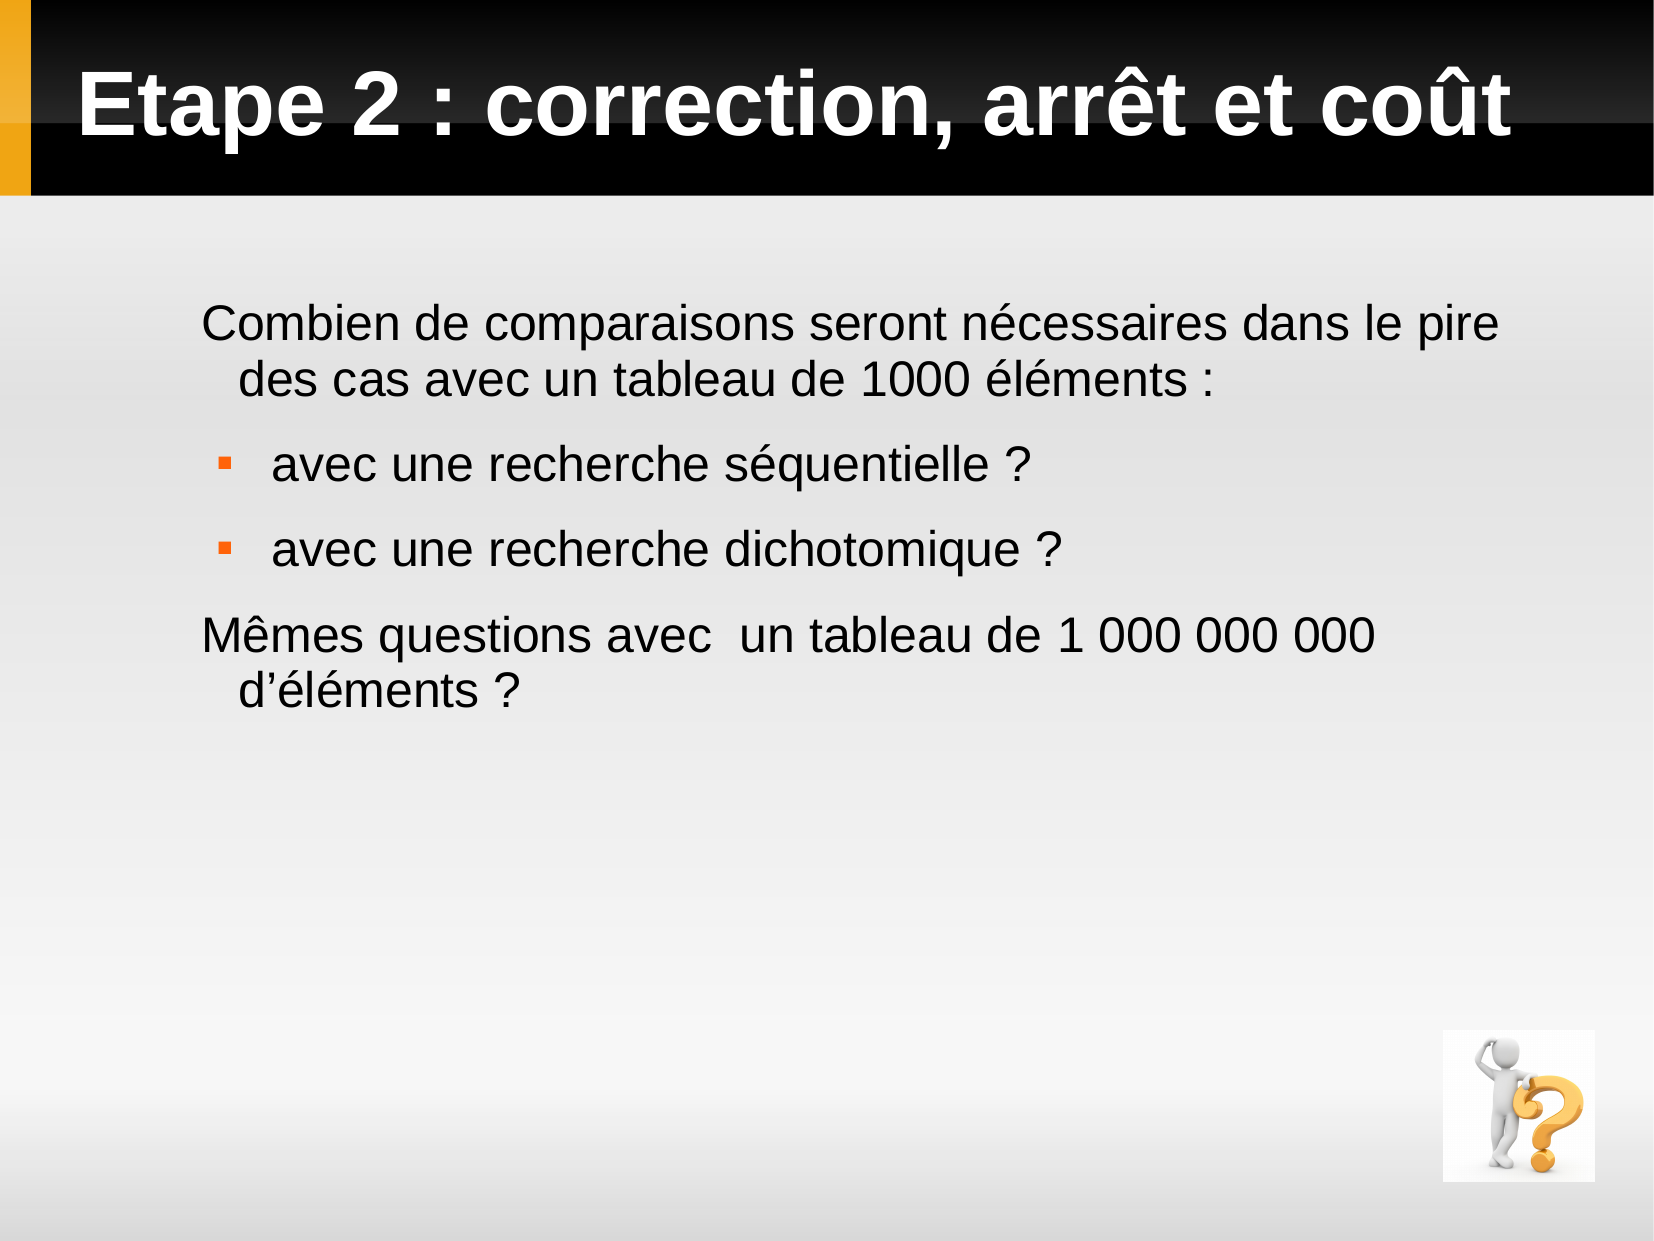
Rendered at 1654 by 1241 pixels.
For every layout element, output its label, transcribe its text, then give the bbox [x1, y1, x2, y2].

list Combien de comparaisons seront nécessaires dans le pire des cas avec un tableau de 1000 éléments : avec une recherche séquentielle ? avec une recherche dichotomique ? Mêmes questions avec un tableau de 1 000 000 000 d’éléments ? [88, 295, 1577, 1086]
title Etape 2 : correction, arrêt et coût [76, 0, 1565, 208]
picture [0, 0, 1654, 1241]
